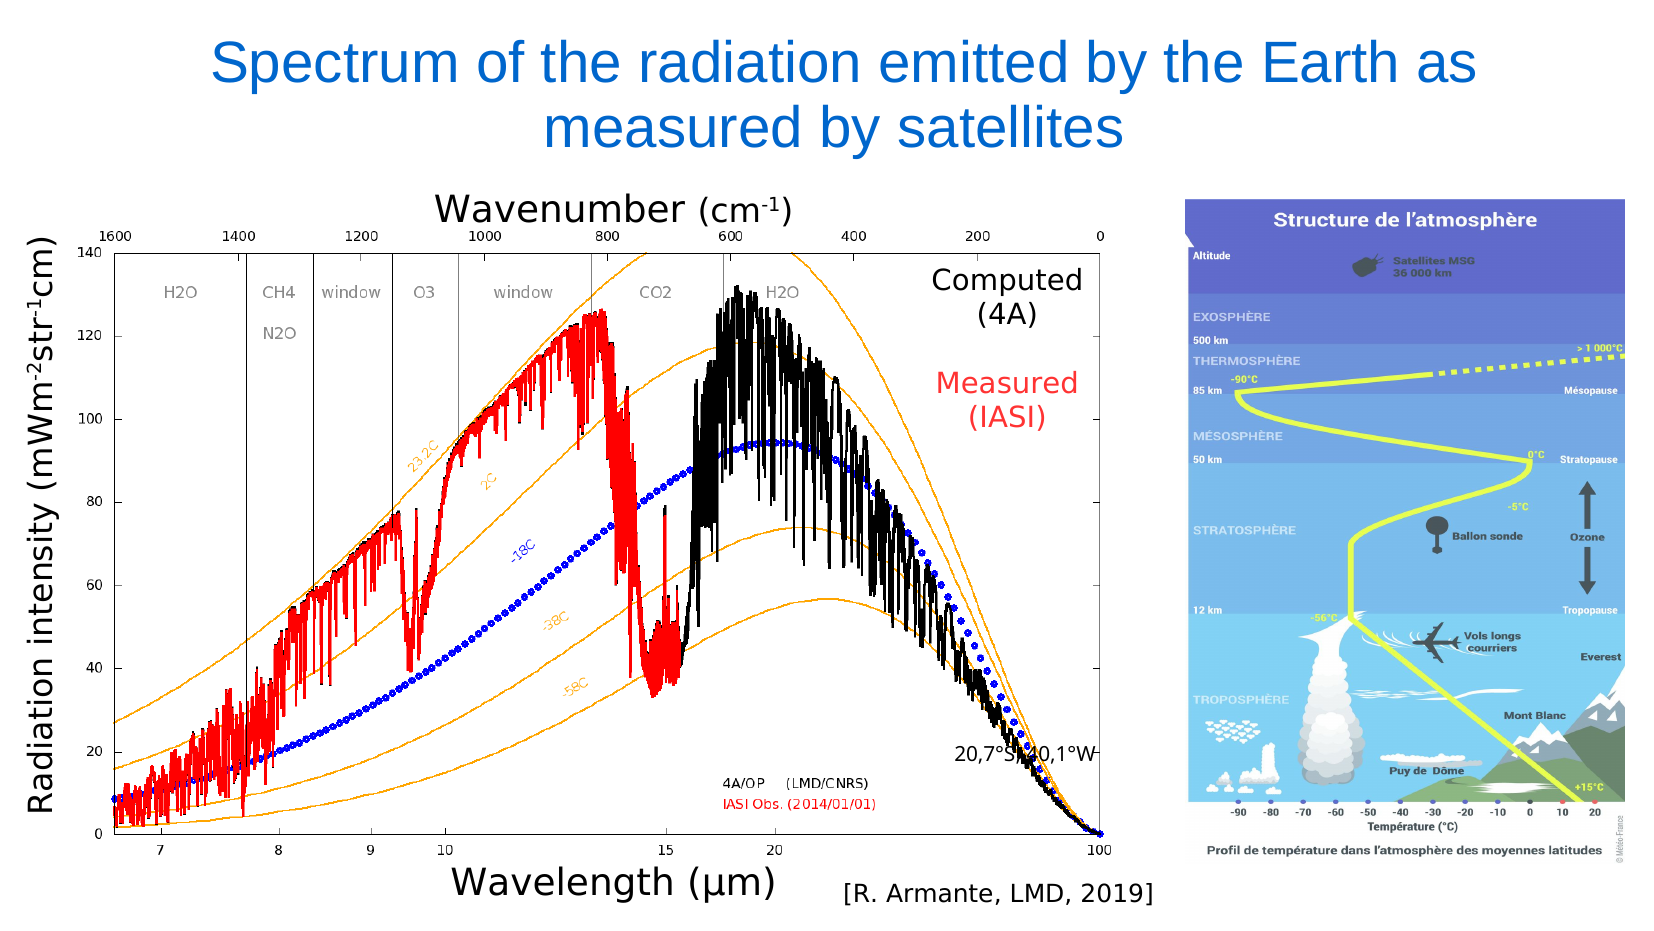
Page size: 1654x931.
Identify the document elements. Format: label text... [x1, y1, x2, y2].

text_box 20,7°S, 40,1°W [939, 731, 1123, 795]
text_box Computed (4A) Measured (IASI) [927, 262, 1088, 435]
text_box Wavelength (μm) [408, 859, 819, 905]
picture [1185, 199, 1625, 864]
text_box Spectrum of the radiation emitted by the Earth as measured by satellites [58, 22, 1611, 168]
text_box Radiation intensity (mWm-2str-1cm) [20, 205, 61, 845]
text_box [R. Armante, LMD, 2019] [828, 871, 1190, 916]
picture [37, 222, 1128, 886]
text_box Wavenumber (cm-1) [408, 186, 819, 232]
